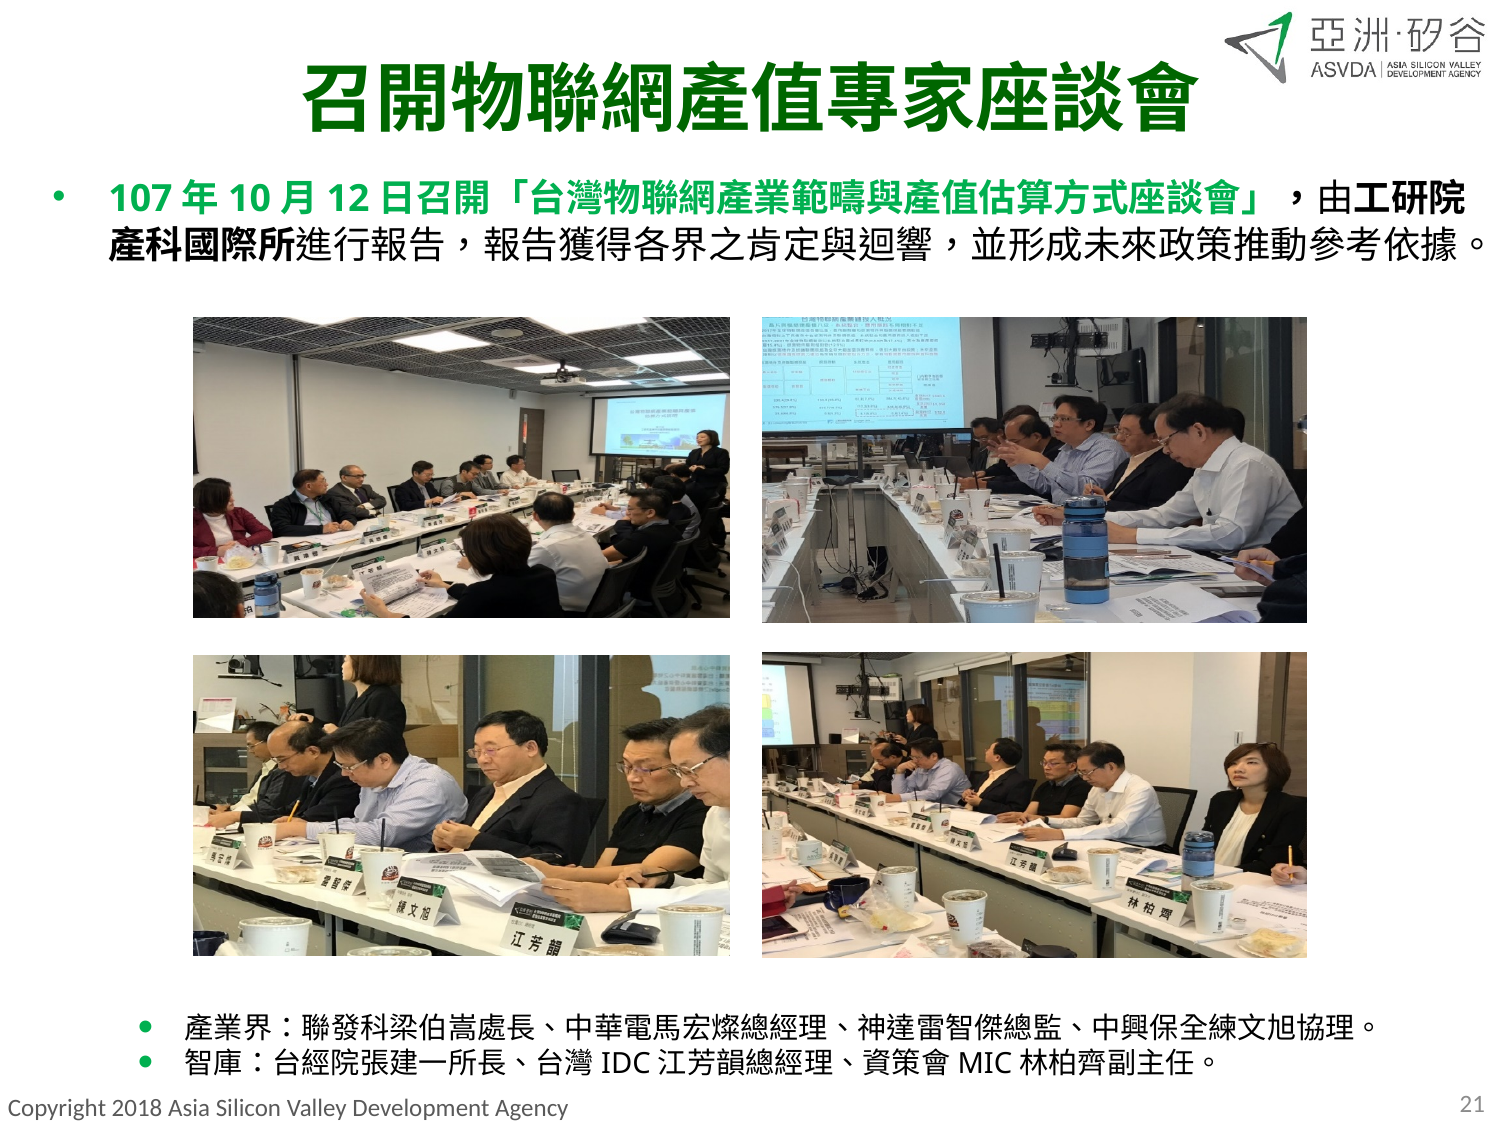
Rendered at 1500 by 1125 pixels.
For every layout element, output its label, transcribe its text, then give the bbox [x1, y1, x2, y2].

text_box 107年10月12日召開「台灣物聯網產業範疇與產值估算方式座談會」，由工研院產科國際所進行報告，報告獲得各界之肯定與迴響，並形成未來政策推動參考依據。 [37, 164, 1500, 274]
picture [762, 317, 1307, 623]
text_box 產業界：聯發科梁伯嵩處長、中華電馬宏燦總經理、神達雷智傑總監、中興保全練文旭協理。 智庫：台經院張建一所長、台灣IDC江芳韻總經理、資策會MIC林柏齊副主任。 [123, 1001, 1500, 1087]
slide_number <編號> [1438, 1079, 1500, 1125]
picture [193, 317, 730, 618]
picture [1214, 0, 1500, 37]
picture [193, 655, 730, 956]
picture [762, 652, 1307, 958]
text_box 召開物聯網產值專家座談會 [0, 37, 1500, 164]
